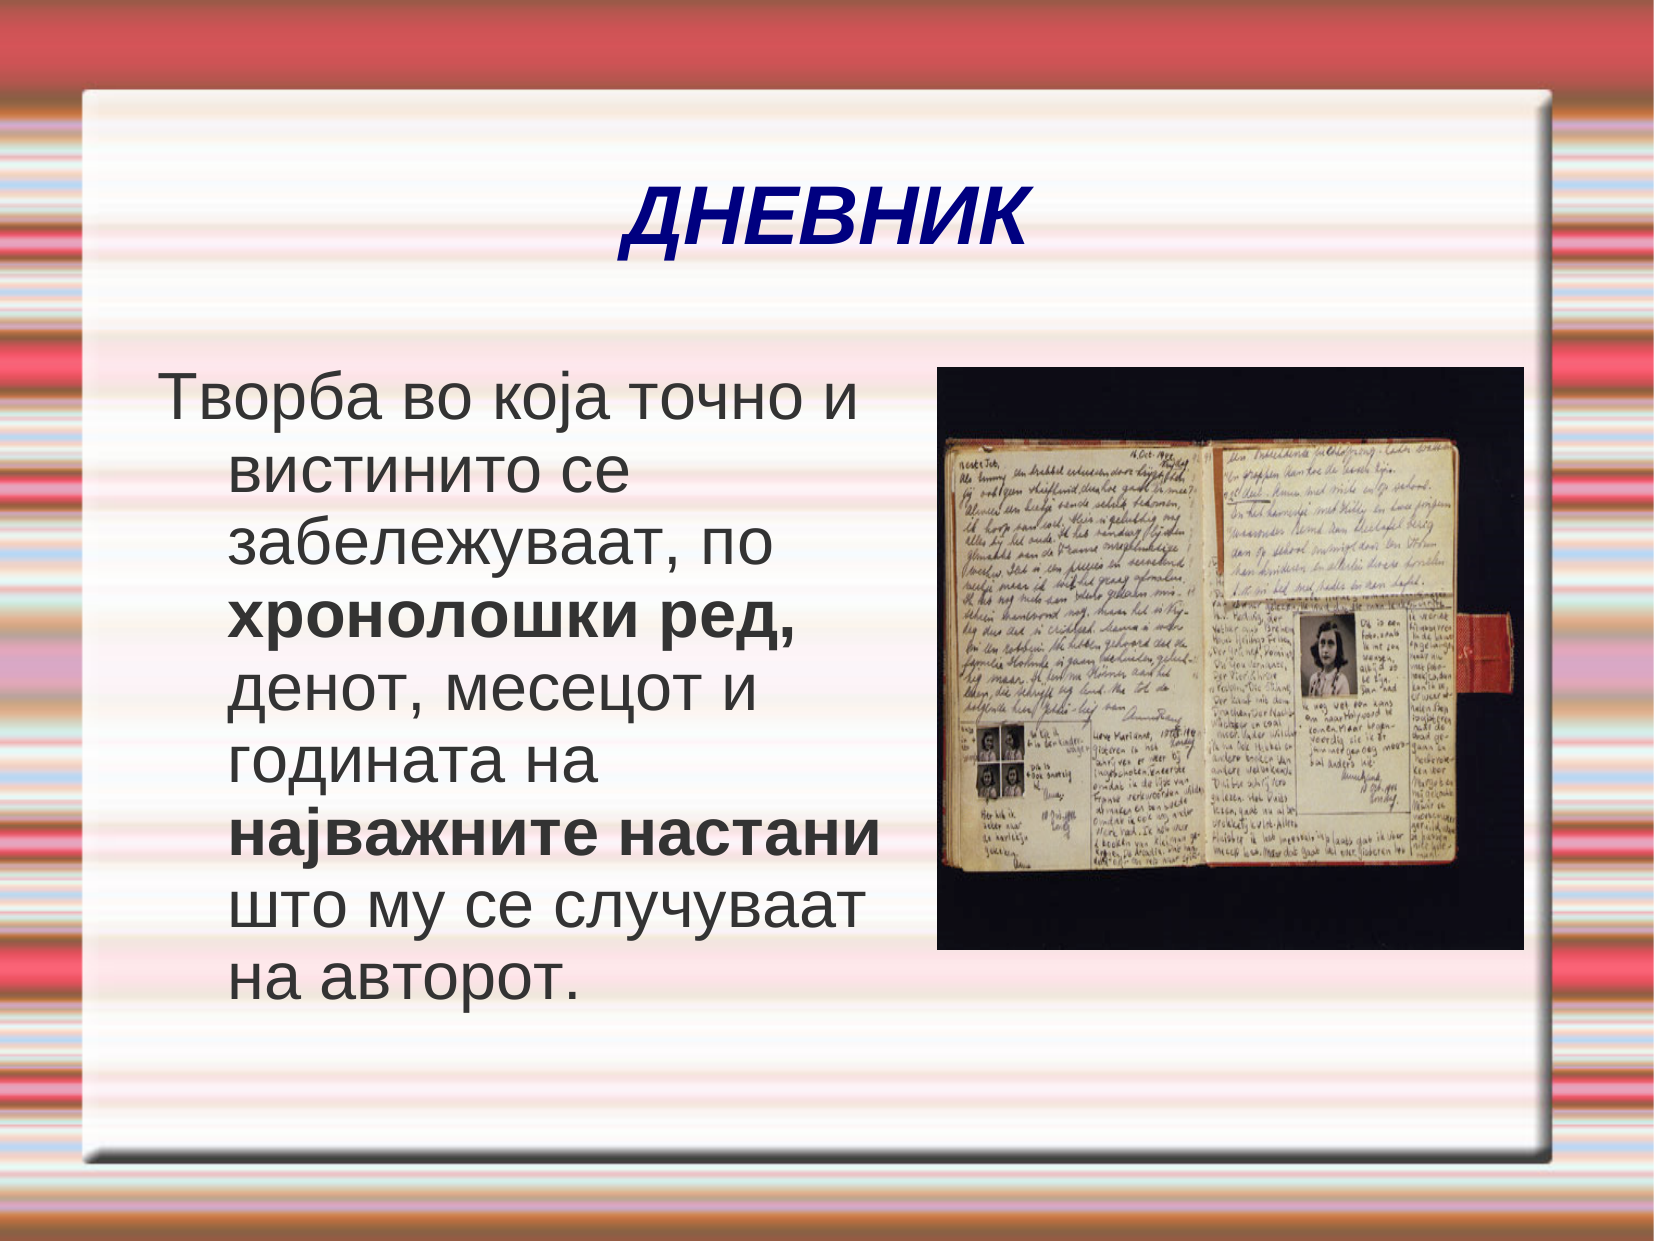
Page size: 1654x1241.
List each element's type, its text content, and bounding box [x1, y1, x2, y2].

title ДНЕВНИК [121, 79, 1533, 356]
list Творба во која точно и вистинито се забележуваат, по хронолошки ред, денот, месецот и годината на најважните настани што му се случуваат на авторот. [145, 361, 899, 1128]
picture [0, 0, 1654, 1241]
